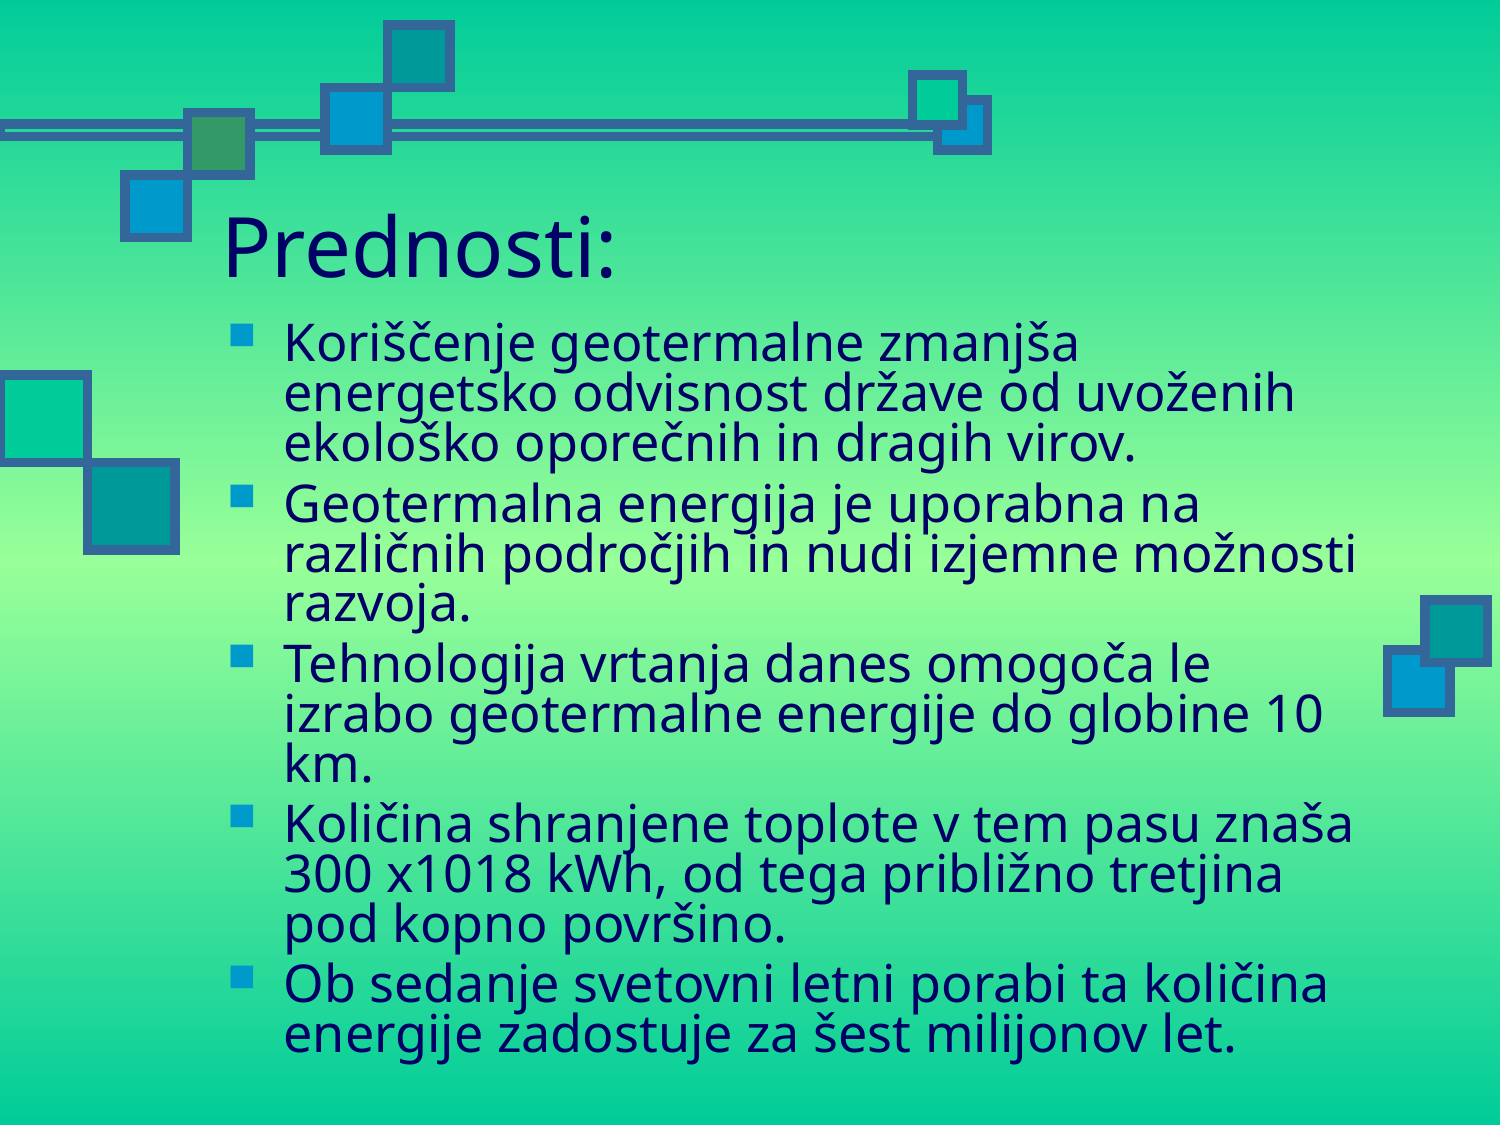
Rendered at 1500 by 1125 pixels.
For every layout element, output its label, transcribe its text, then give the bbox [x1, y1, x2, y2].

title Prednosti: [206, 125, 1369, 363]
list Koriščenje geotermalne zmanjša energetsko odvisnost države od uvoženih ekološko oporečnih in dragih virov. Geotermalna energija je uporabna na različnih področjih in nudi izjemne možnosti razvoja. Tehnologija vrtanja danes omogoča le izrabo geotermalne energije do globine 10 km. Količina shranjene toplote v tem pasu znaša 300 x1018 kWh, od tega približno tretjina pod kopno površino. Ob sedanje svetovni letni porabi ta količina energije zadostuje za šest milijonov let. [212, 314, 1375, 1013]
